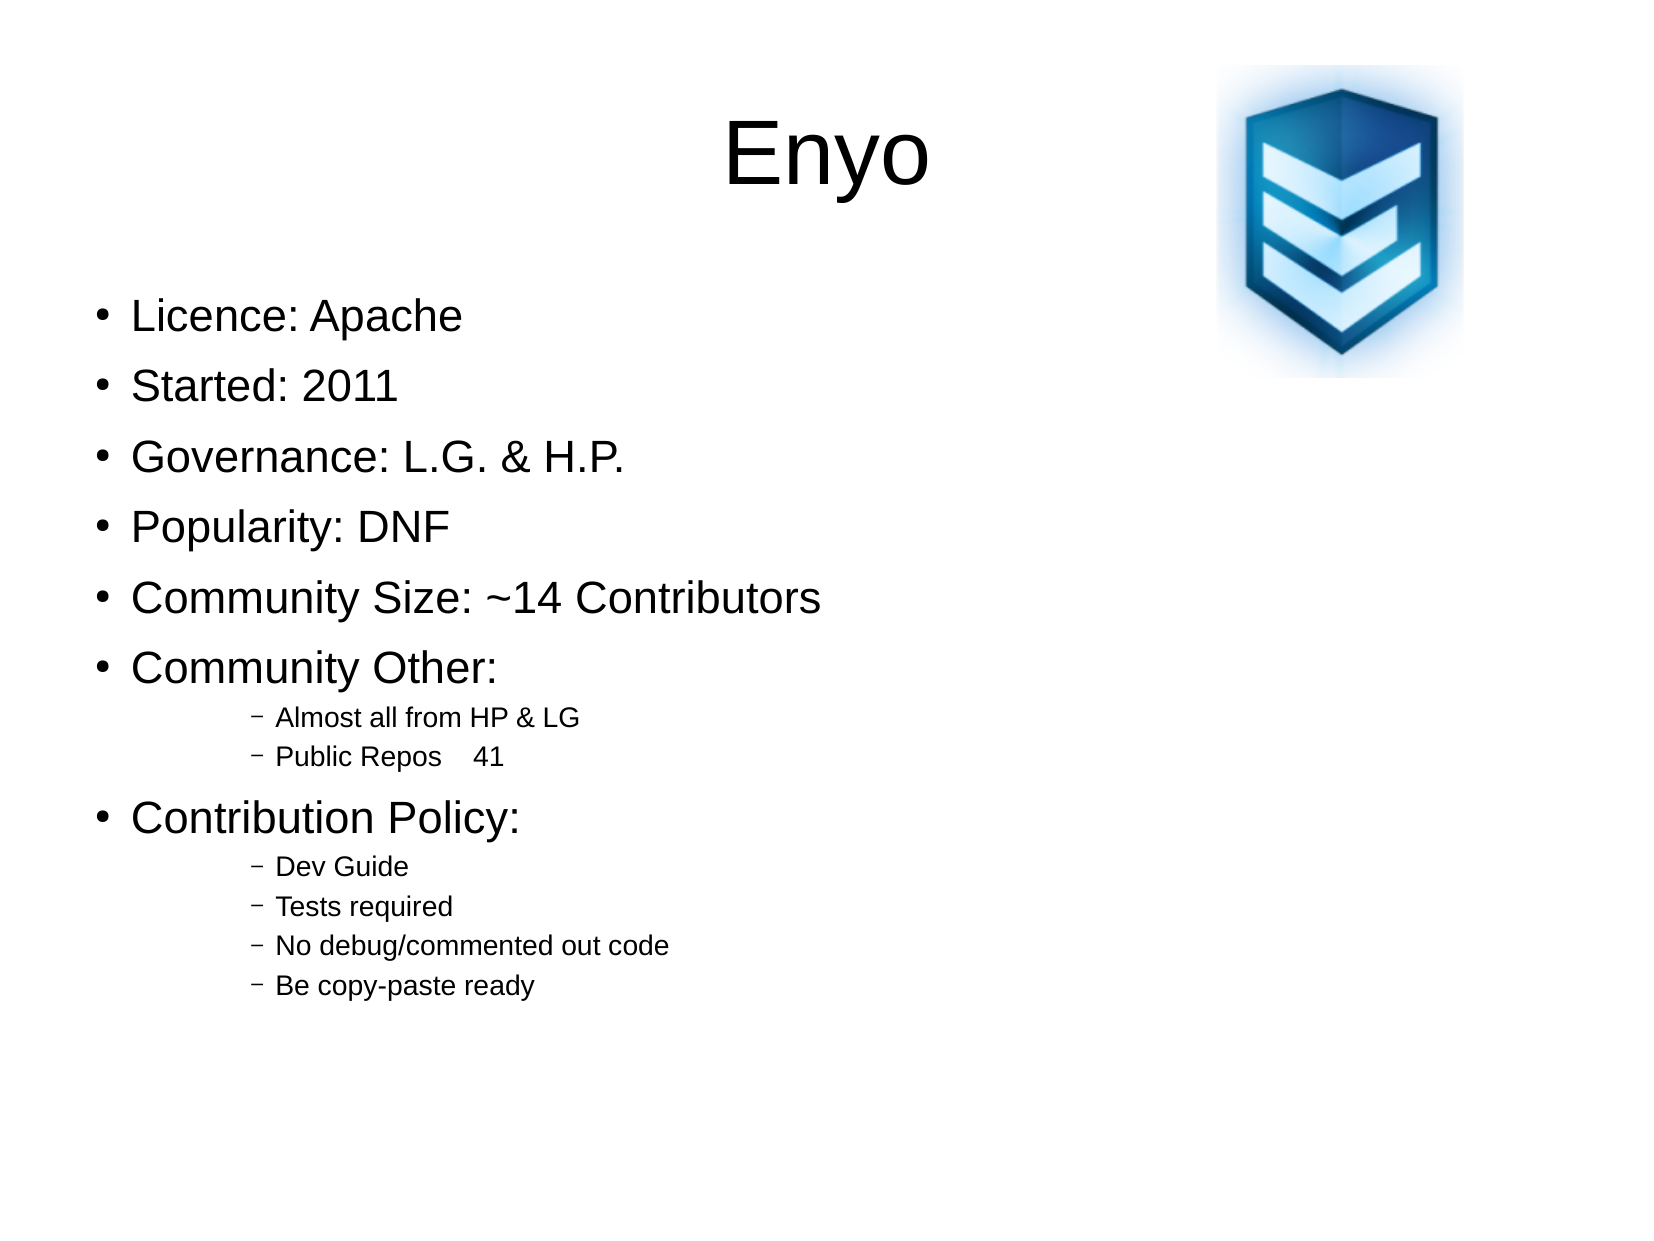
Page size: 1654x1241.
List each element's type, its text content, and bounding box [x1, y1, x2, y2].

title Enyo [82, 49, 1571, 257]
list Licence: Apache Started: 2011 Governance: L.G. & H.P. Popularity: DNF Community Size: ~14 Contributors Community Other: Almost all from HP & LG Public Repos 41 Contribution Policy: Dev Guide Tests required No debug/commented out code Be copy-paste ready [82, 290, 1571, 1010]
picture [1187, 65, 1501, 378]
